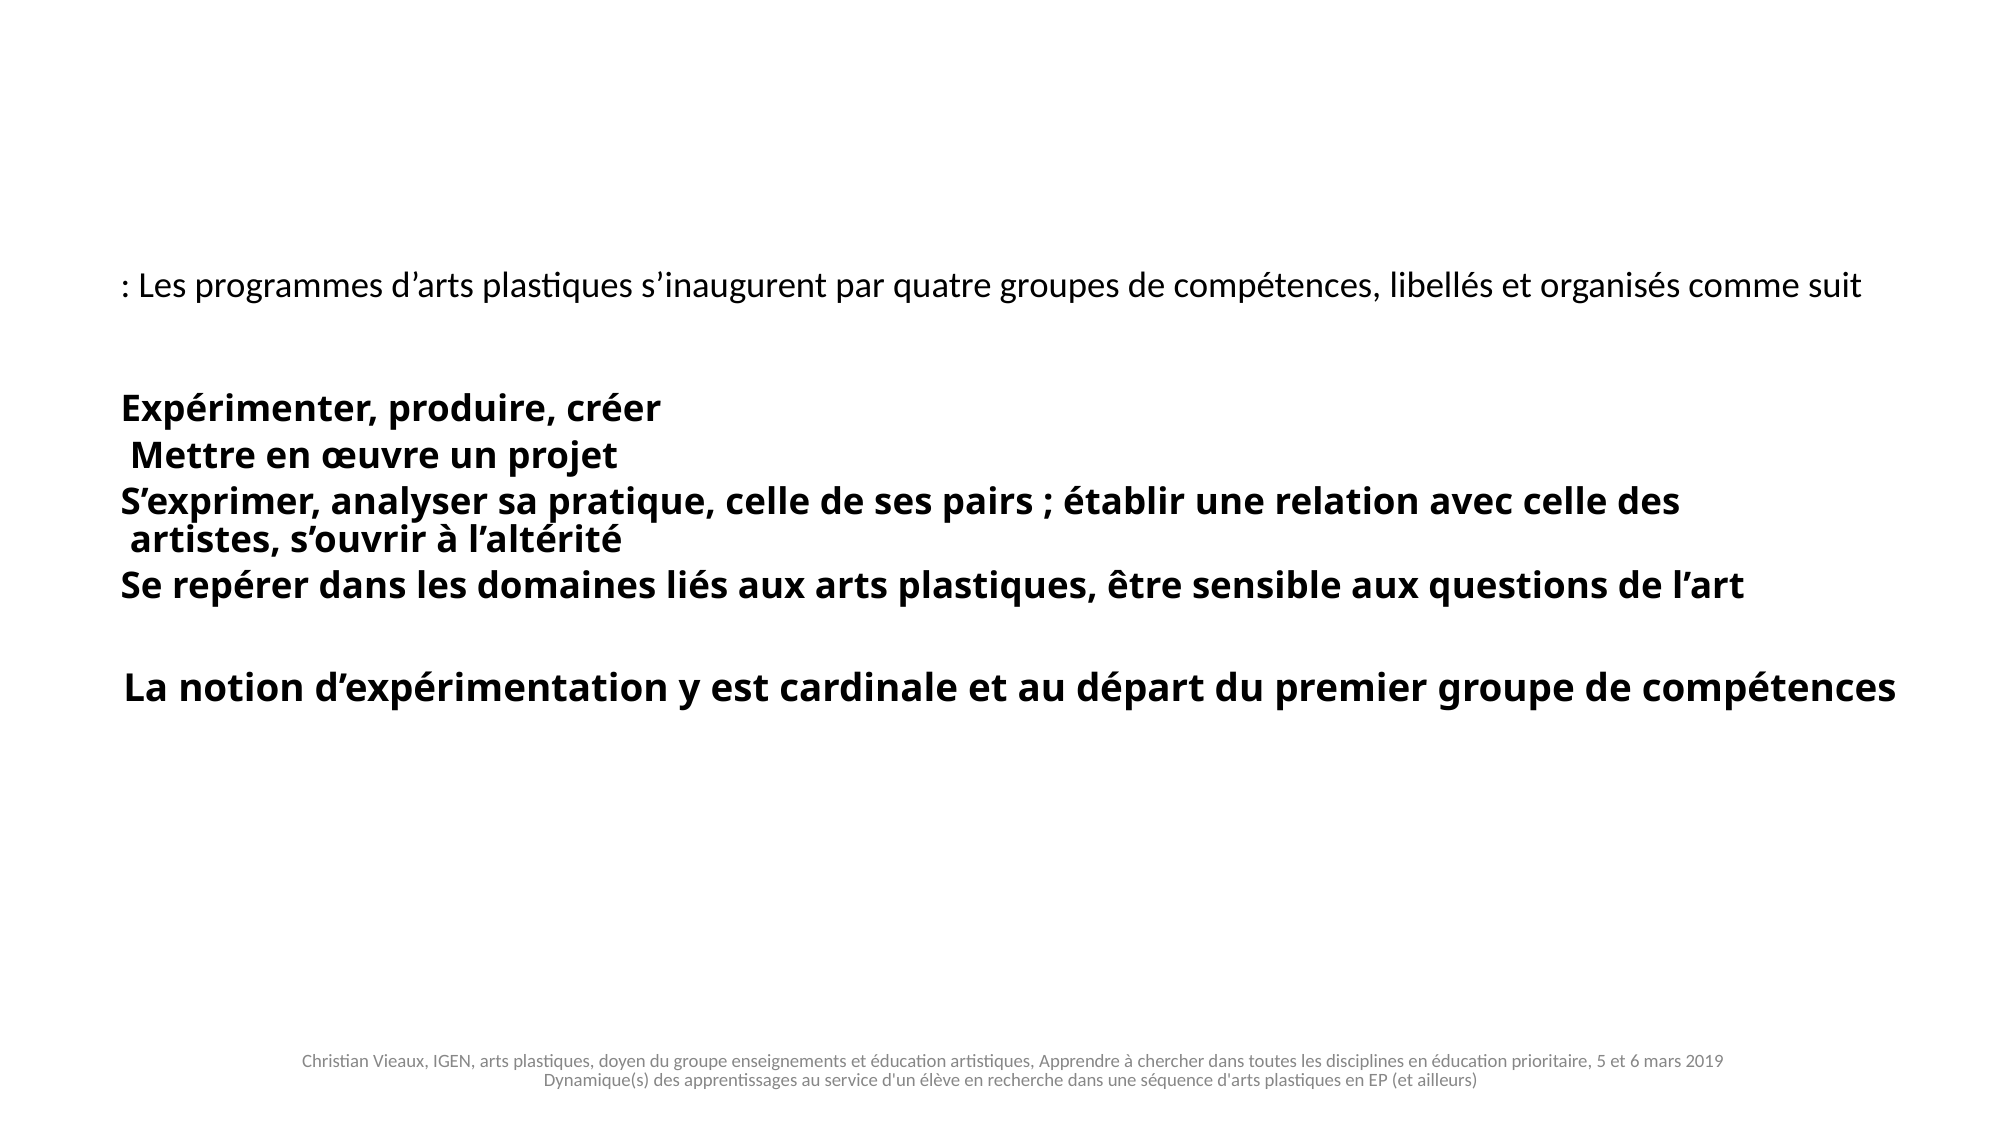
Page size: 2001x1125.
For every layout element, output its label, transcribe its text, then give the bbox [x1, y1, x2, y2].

text_box Les programmes d’arts plastiques s’inaugurent par quatre groupes de compétences, libellés et organisés comme suit : Expérimenter, produire, créer Mettre en œuvre un projet S’exprimer, analyser sa pratique, celle de ses pairs ; établir une relation avec celle des artistes, s’ouvrir à l’altérité Se repérer dans les domaines liés aux arts plastiques, être sensible aux questions de l’art La notion d’expérimentation y est cardinale et au départ du premier groupe de compétences [105, 269, 1915, 790]
text_box Christian Vieaux, IGEN, arts plastiques, doyen du groupe enseignements et éducation artistiques, Apprendre à chercher dans toutes les disciplines en éducation prioritaire, 5 et 6 mars 2019 Dynamique(s) des apprentissages au service d'un élève en recherche dans une séquence d'arts plastiques en EP (et ailleurs) [77, 1046, 1943, 1103]
